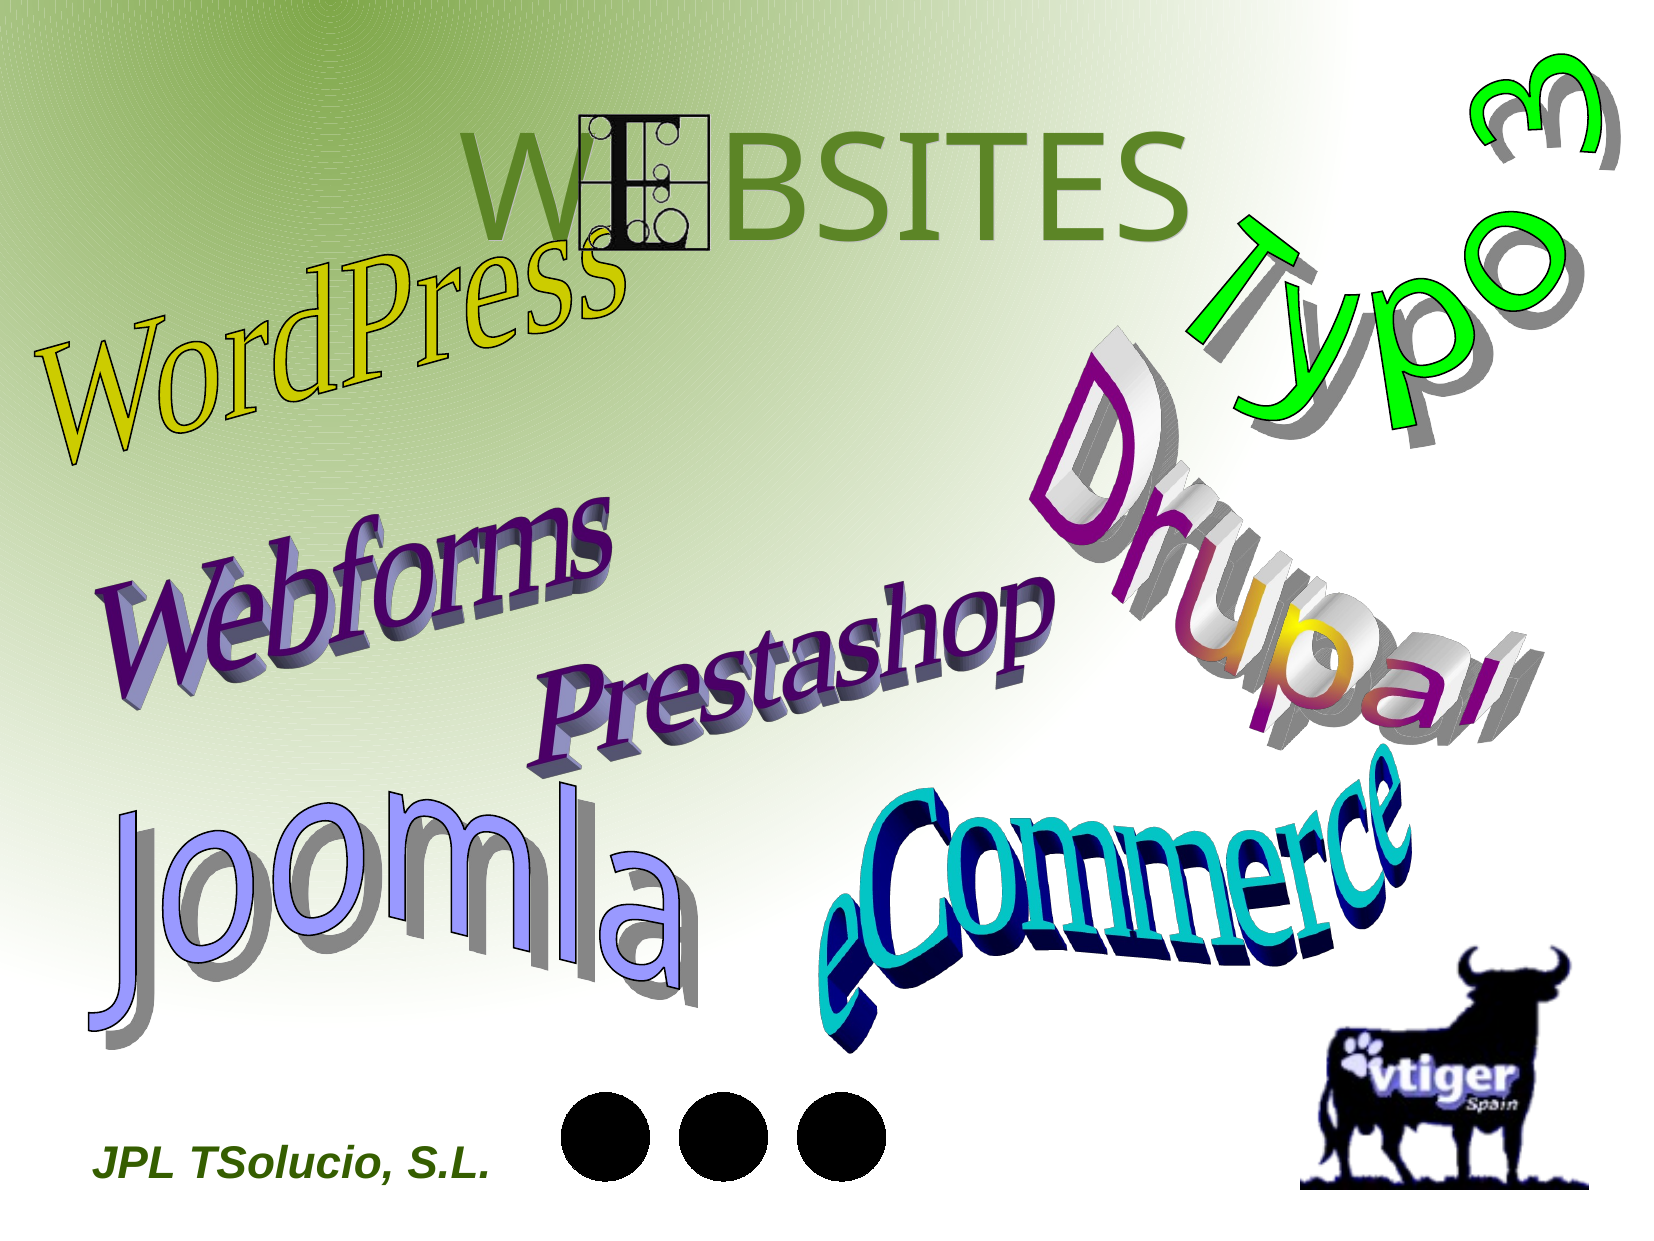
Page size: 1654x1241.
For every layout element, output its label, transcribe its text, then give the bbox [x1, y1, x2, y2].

text_box [679, 1092, 768, 1182]
title W BSITES [0, 95, 1654, 271]
text_box [561, 1092, 650, 1182]
text_box Typo 3 [1470, 54, 1602, 153]
text_box Joomla [599, 851, 680, 990]
text_box WordPress [528, 240, 572, 334]
text_box WordPress [159, 341, 218, 434]
picture [1300, 939, 1589, 1190]
text_box [797, 1092, 886, 1182]
text_box WordPress [225, 320, 268, 420]
text_box WordPress [581, 251, 626, 319]
text_box WordPress [342, 254, 410, 388]
text_box Joomla [559, 782, 576, 964]
text_box WordPress [417, 267, 460, 367]
text_box Joomla [162, 830, 254, 964]
text_box Typo 3 [1233, 281, 1360, 421]
text_box Typo 3 [1464, 211, 1566, 312]
text_box Joomla [273, 802, 364, 936]
title W BSITES [1479, 227, 1550, 271]
text_box Joomla [88, 810, 137, 1032]
text_box Typo 3 [1186, 215, 1299, 345]
text_box Typo 3 [1371, 278, 1475, 430]
text_box WordPress [34, 315, 165, 466]
picture [576, 114, 713, 251]
text_box WordPress [466, 257, 518, 348]
text_box WordPress [274, 262, 337, 402]
text_box Joomla [389, 791, 530, 952]
